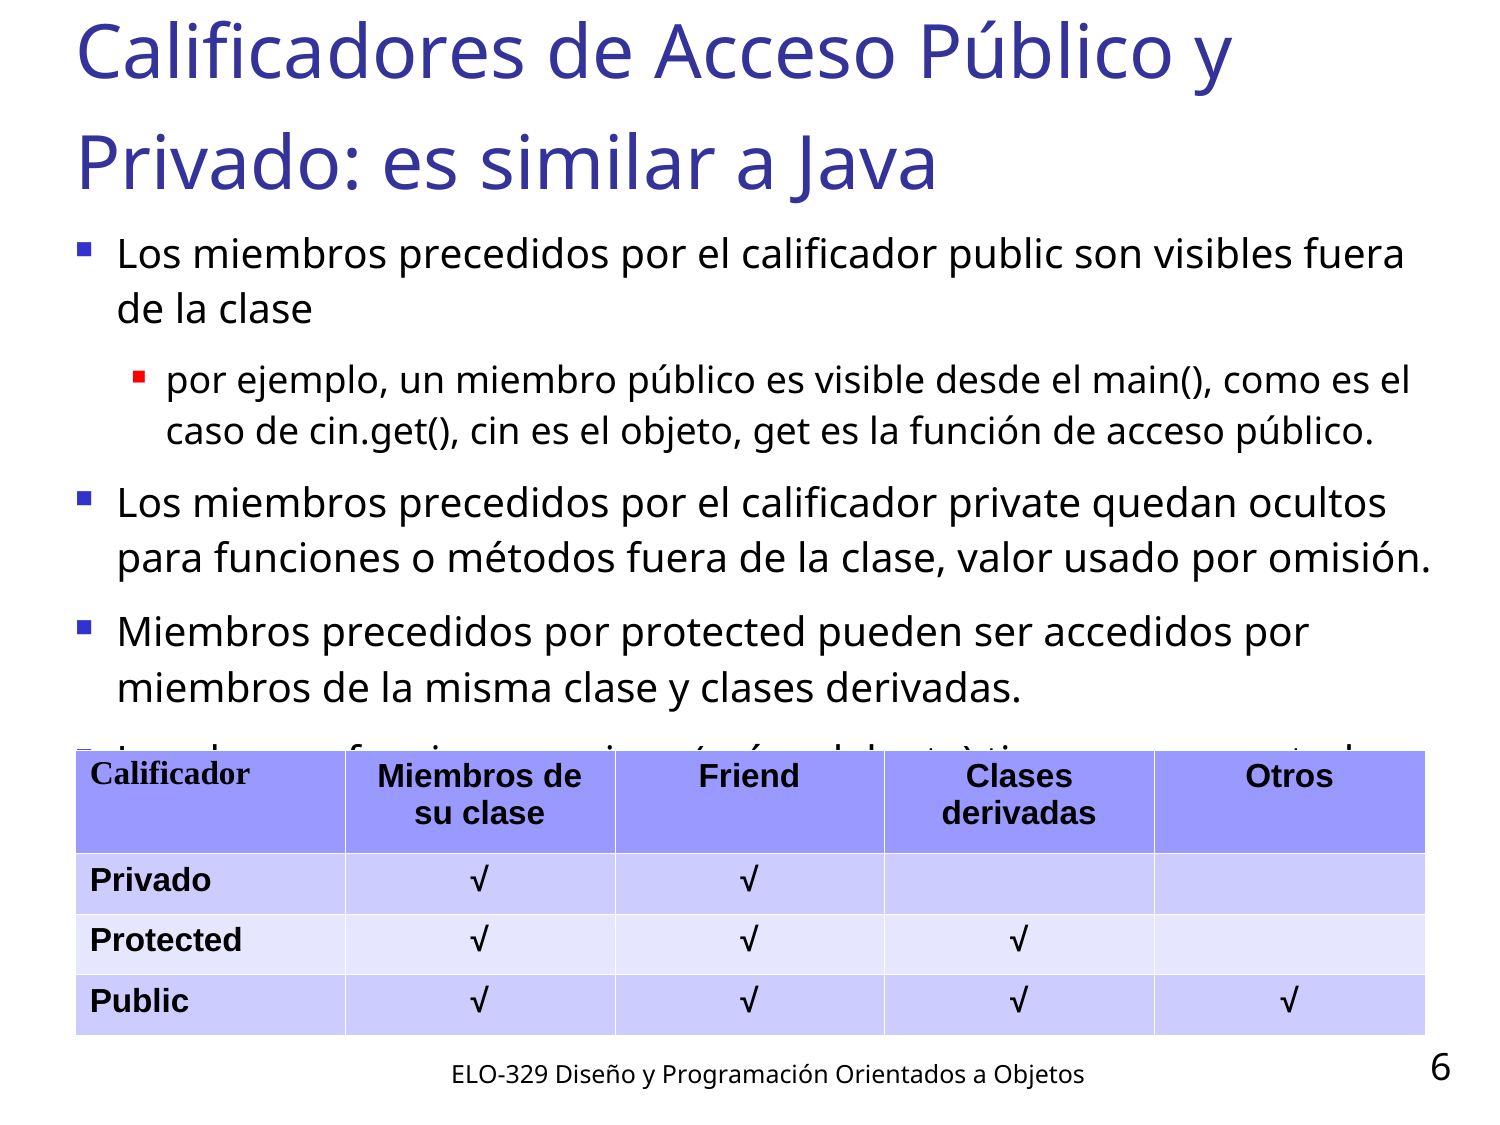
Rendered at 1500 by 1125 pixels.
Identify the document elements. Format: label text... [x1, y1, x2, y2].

table_cell Public [76, 975, 345, 1035]
table_cell √ [1155, 975, 1425, 1035]
table_cell Protected [76, 915, 345, 974]
table_cell √ [885, 975, 1154, 1035]
table_cell √ [346, 915, 615, 974]
list Los miembros precedidos por el calificador public son visibles fuera de la clase por ejemplo, un miembro público es visible desde el main(), como es el caso de cin.get(), cin es el objeto, get es la función de acceso público. Los miembros precedidos por el calificador private quedan ocultos para funciones o métodos fuera de la clase, valor usado por omisión. Miembros precedidos por protected pueden ser accedidos por miembros de la misma clase y clases derivadas. Las clases y funciones amigas (más adelante) tienen acceso a todo. Cuadro Resumen (√ significa que sí tiene acceso) [75, 224, 1463, 938]
table_cell √ [616, 915, 884, 974]
table_cell [1155, 915, 1425, 974]
table_cell Privado [76, 854, 345, 914]
table_cell √ [346, 854, 615, 914]
table_cell √ [885, 915, 1154, 974]
table_header Miembros de su clase [346, 751, 615, 853]
table_header Friend [616, 751, 884, 853]
table_cell [885, 854, 1154, 914]
table_cell [1155, 854, 1425, 914]
table_cell √ [616, 854, 884, 914]
table_header Calificador [76, 751, 345, 853]
table_cell √ [616, 975, 884, 1035]
table_header Clases derivadas [885, 751, 1154, 853]
table_header Otros [1155, 751, 1425, 853]
title Calificadores de Acceso Público y Privado: es similar a Java [75, 0, 1500, 203]
table_cell √ [346, 975, 615, 1035]
